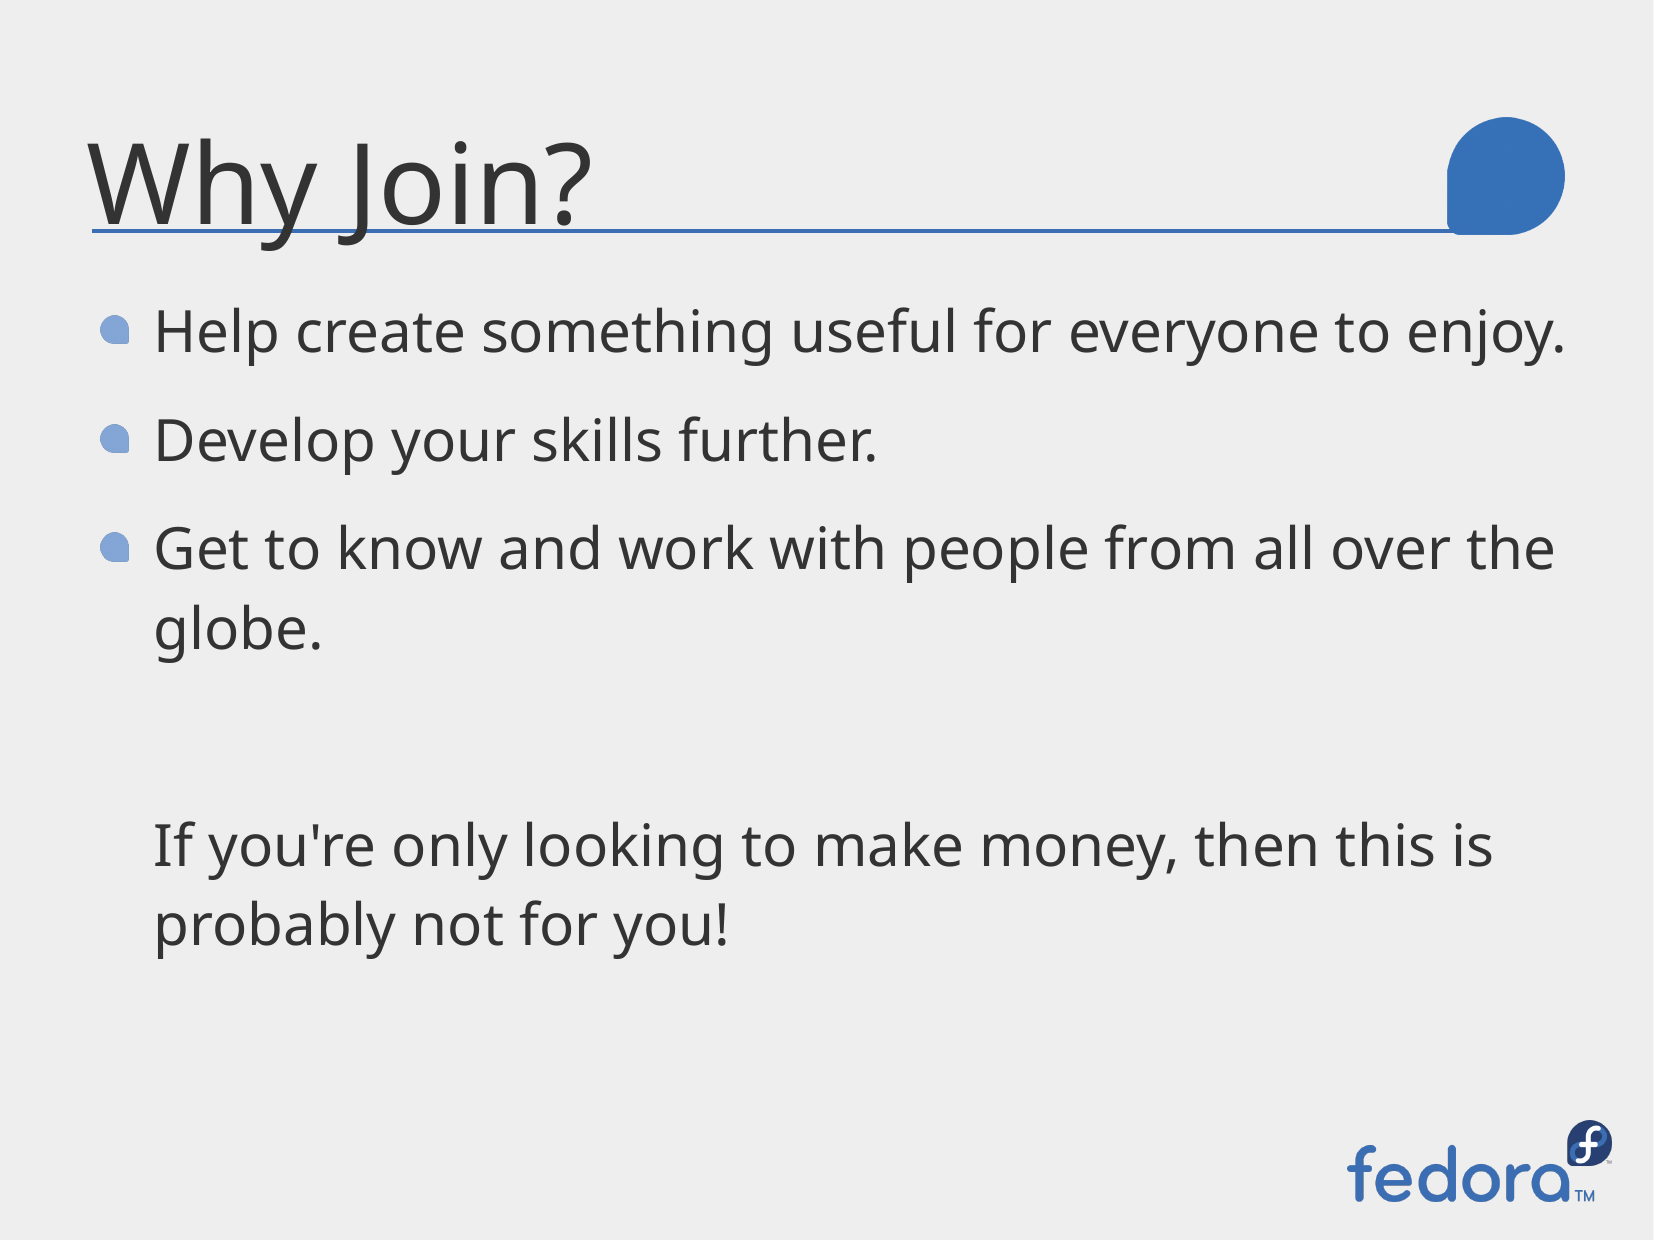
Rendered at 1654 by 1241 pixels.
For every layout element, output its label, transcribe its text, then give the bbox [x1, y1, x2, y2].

list Help create something useful for everyone to enjoy. Develop your skills further. Get to know and work with people from all over the globe. If you're only looking to make money, then this is probably not for you! [82, 290, 1571, 1010]
picture [1347, 1120, 1612, 1202]
title Why Join? [86, 111, 1575, 250]
